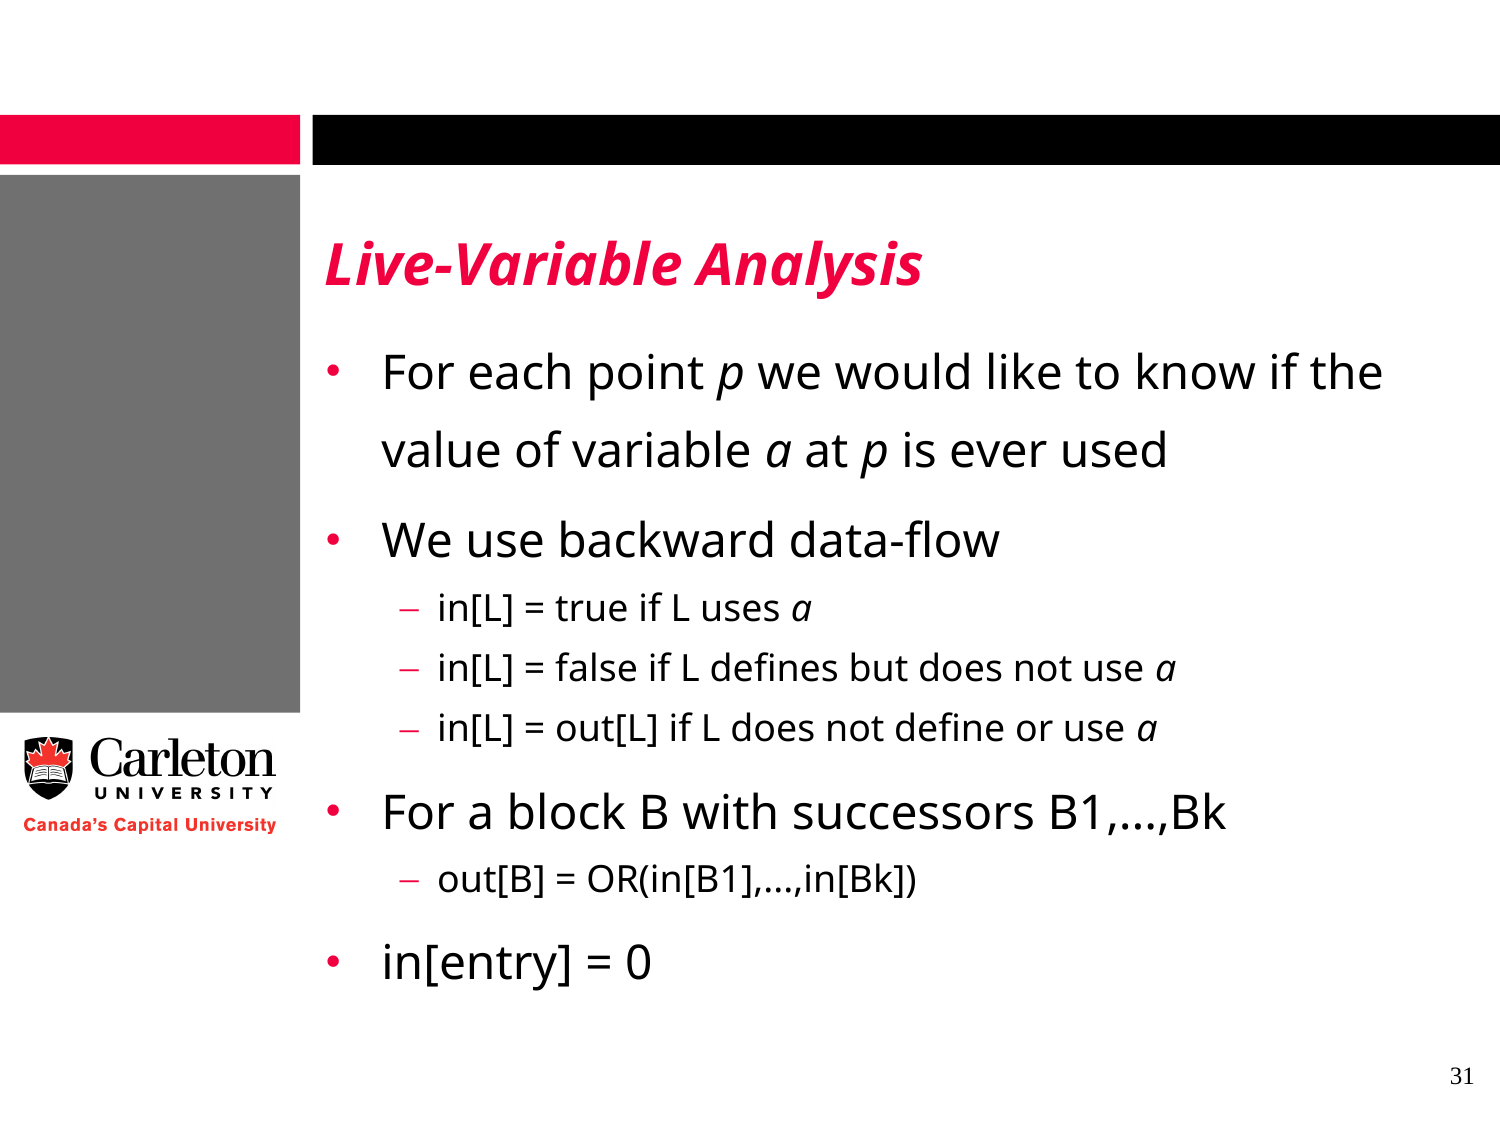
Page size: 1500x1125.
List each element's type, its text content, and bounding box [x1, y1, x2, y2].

title Live-Variable Analysis [324, 187, 1450, 324]
list For each point p we would like to know if the value of variable a at p is ever used We use backward data-flow in[L] = true if L uses a in[L] = false if L defines but does not use a in[L] = out[L] if L does not define or use a For a block B with successors B1,...,Bk out[B] = OR(in[B1],...,in[Bk]) in[entry] = 0 [324, 324, 1450, 1068]
picture [24, 737, 276, 834]
